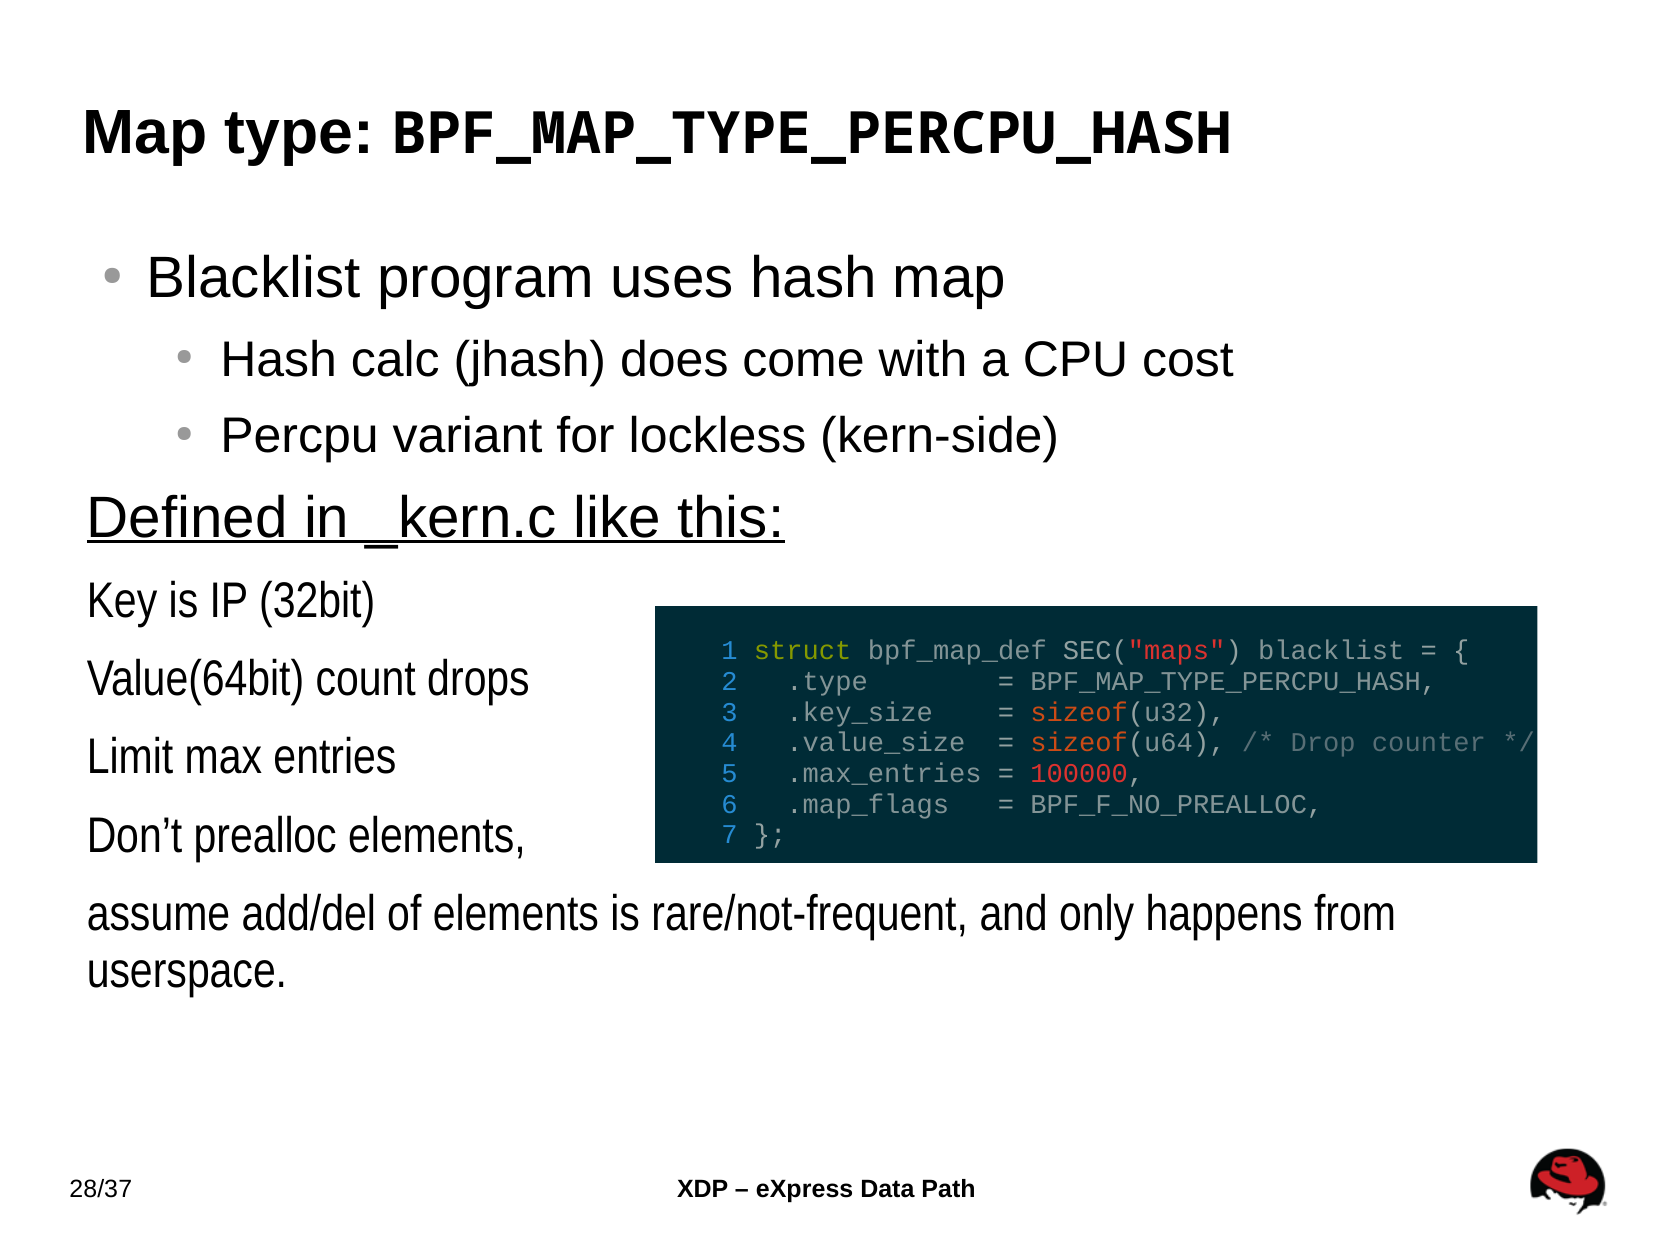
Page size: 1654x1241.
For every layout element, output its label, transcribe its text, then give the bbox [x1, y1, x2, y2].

title Map type: BPF_MAP_TYPE_PERCPU_HASH [82, 37, 1571, 226]
picture [1529, 1146, 1613, 1224]
list Blacklist program uses hash map Hash calc (jhash) does come with a CPU cost Percpu variant for lockless (kern-side) Defined in _kern.c like this: Key is IP (32bit) Value(64bit) count drops Limit max entries Don’t prealloc elements, assume add/del of elements is rare/not-frequent, and only happens from userspace. [86, 244, 1576, 1039]
chart [536, 547, 1538, 863]
